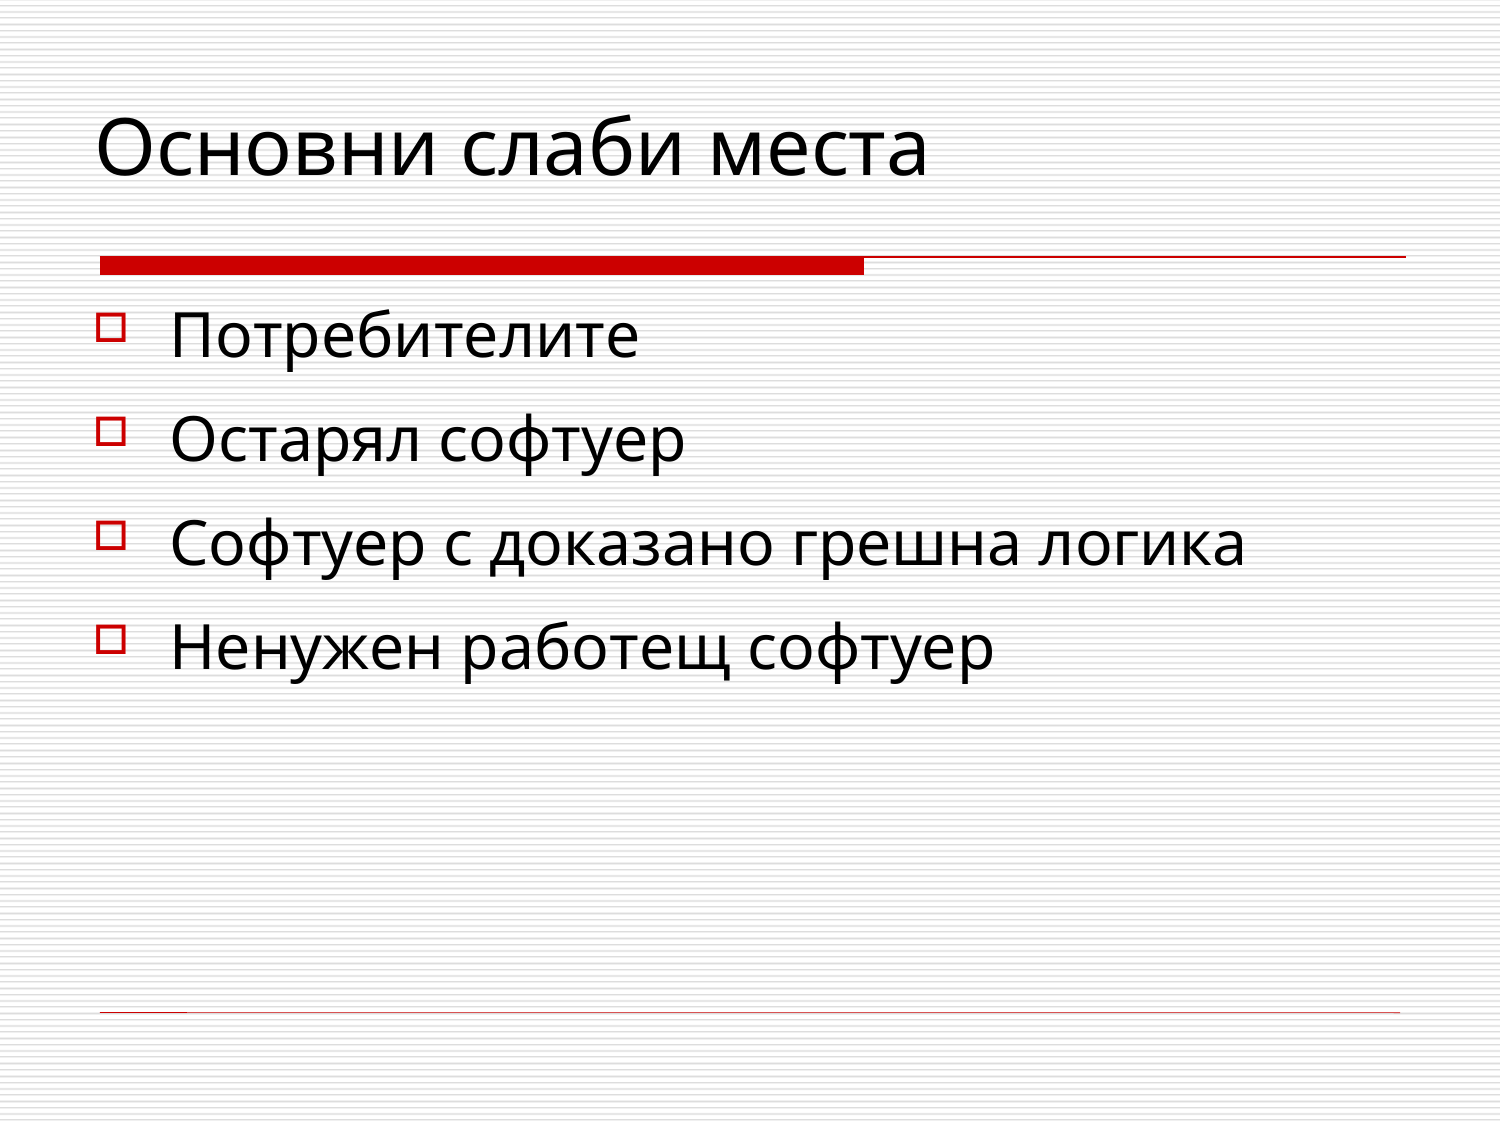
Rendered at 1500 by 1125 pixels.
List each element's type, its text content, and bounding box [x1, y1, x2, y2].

list Потребителите Остарял софтуер Софтуер с доказано грешна логика Ненужен работещ софтуер [92, 287, 1405, 988]
title Основни слаби места [94, 35, 1407, 249]
picture [0, 0, 1500, 1125]
